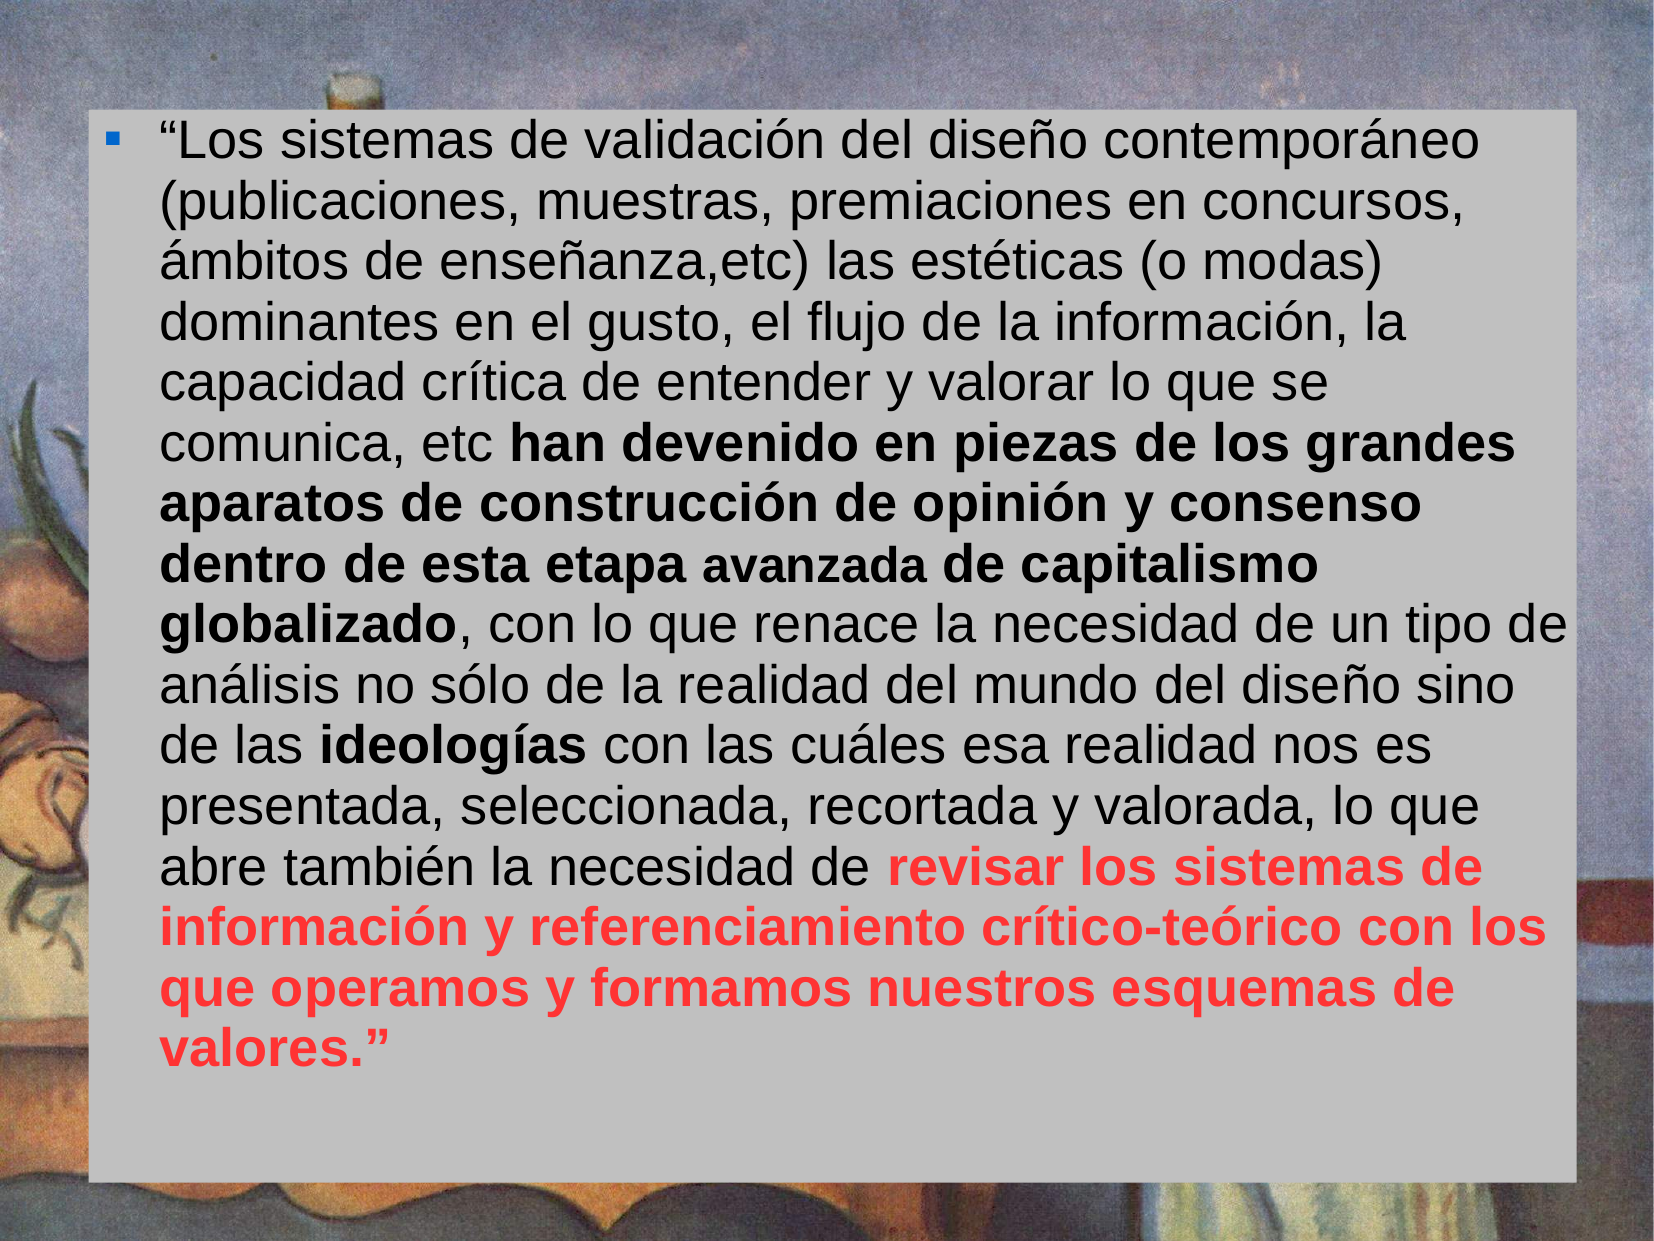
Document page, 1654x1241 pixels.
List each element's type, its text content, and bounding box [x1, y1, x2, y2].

picture [0, 0, 1654, 1241]
list “Los sistemas de validación del diseño contemporáneo (publicaciones, muestras, premiaciones en concursos, ámbitos de enseñanza,etc) las estéticas (o modas) dominantes en el gusto, el flujo de la información, la capacidad crítica de entender y valorar lo que se comunica, etc han devenido en piezas de los grandes aparatos de construcción de opinión y consenso dentro de esta etapa avanzada de capitalismo globalizado, con lo que renace la necesidad de un tipo de análisis no sólo de la realidad del mundo del diseño sino de las ideologías con las cuáles esa realidad nos es presentada, seleccionada, recortada y valorada, lo que abre también la necesidad de revisar los sistemas de información y referenciamiento crítico-teórico con los que operamos y formamos nuestros esquemas de valores.” [88, 109, 1577, 1183]
